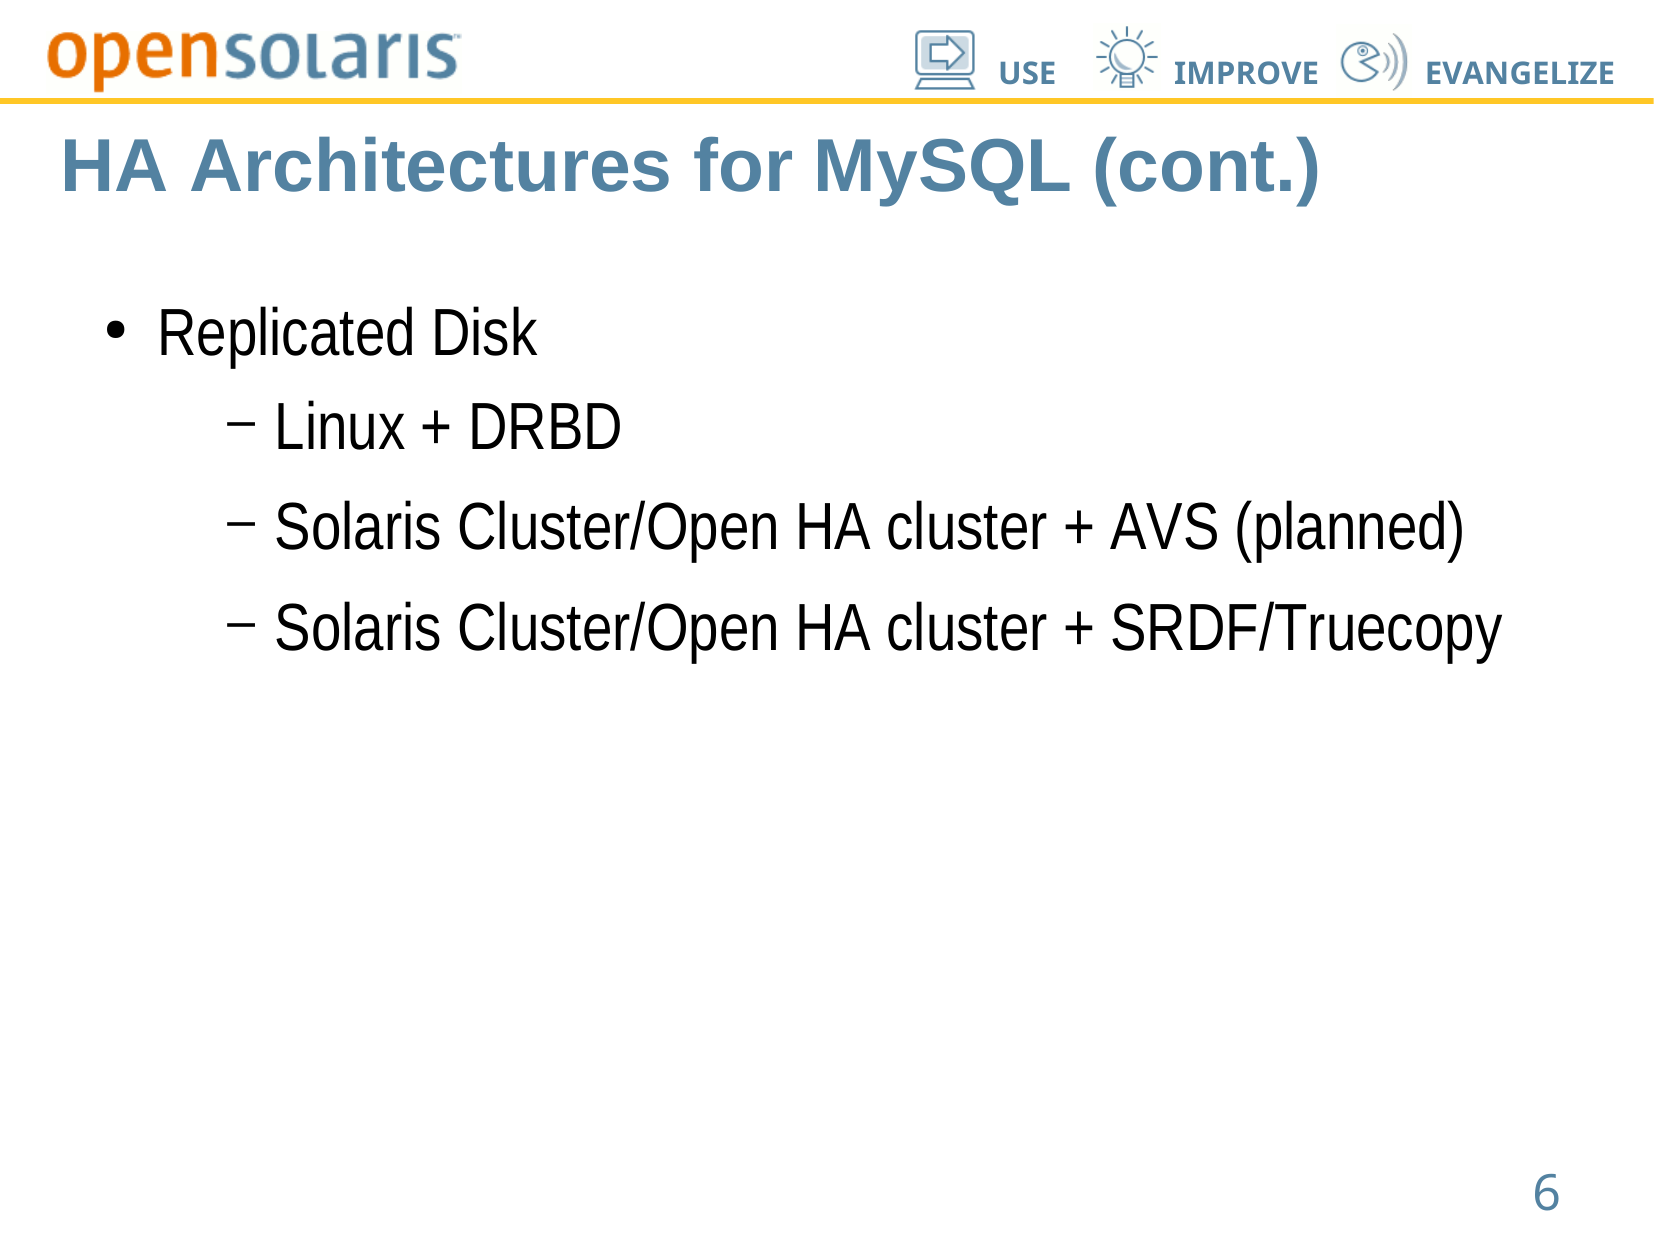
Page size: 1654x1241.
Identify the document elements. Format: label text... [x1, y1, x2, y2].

picture [1093, 23, 1161, 91]
picture [1336, 24, 1412, 98]
list Replicated Disk Linux + DRBD Solaris Cluster/Open HA cluster + AVS (planned) Solaris Cluster/Open HA cluster + SRDF/Truecopy [86, 293, 1560, 981]
picture [46, 31, 462, 94]
title HA Architectures for MySQL (cont.) [60, 120, 1534, 211]
picture [907, 22, 983, 98]
